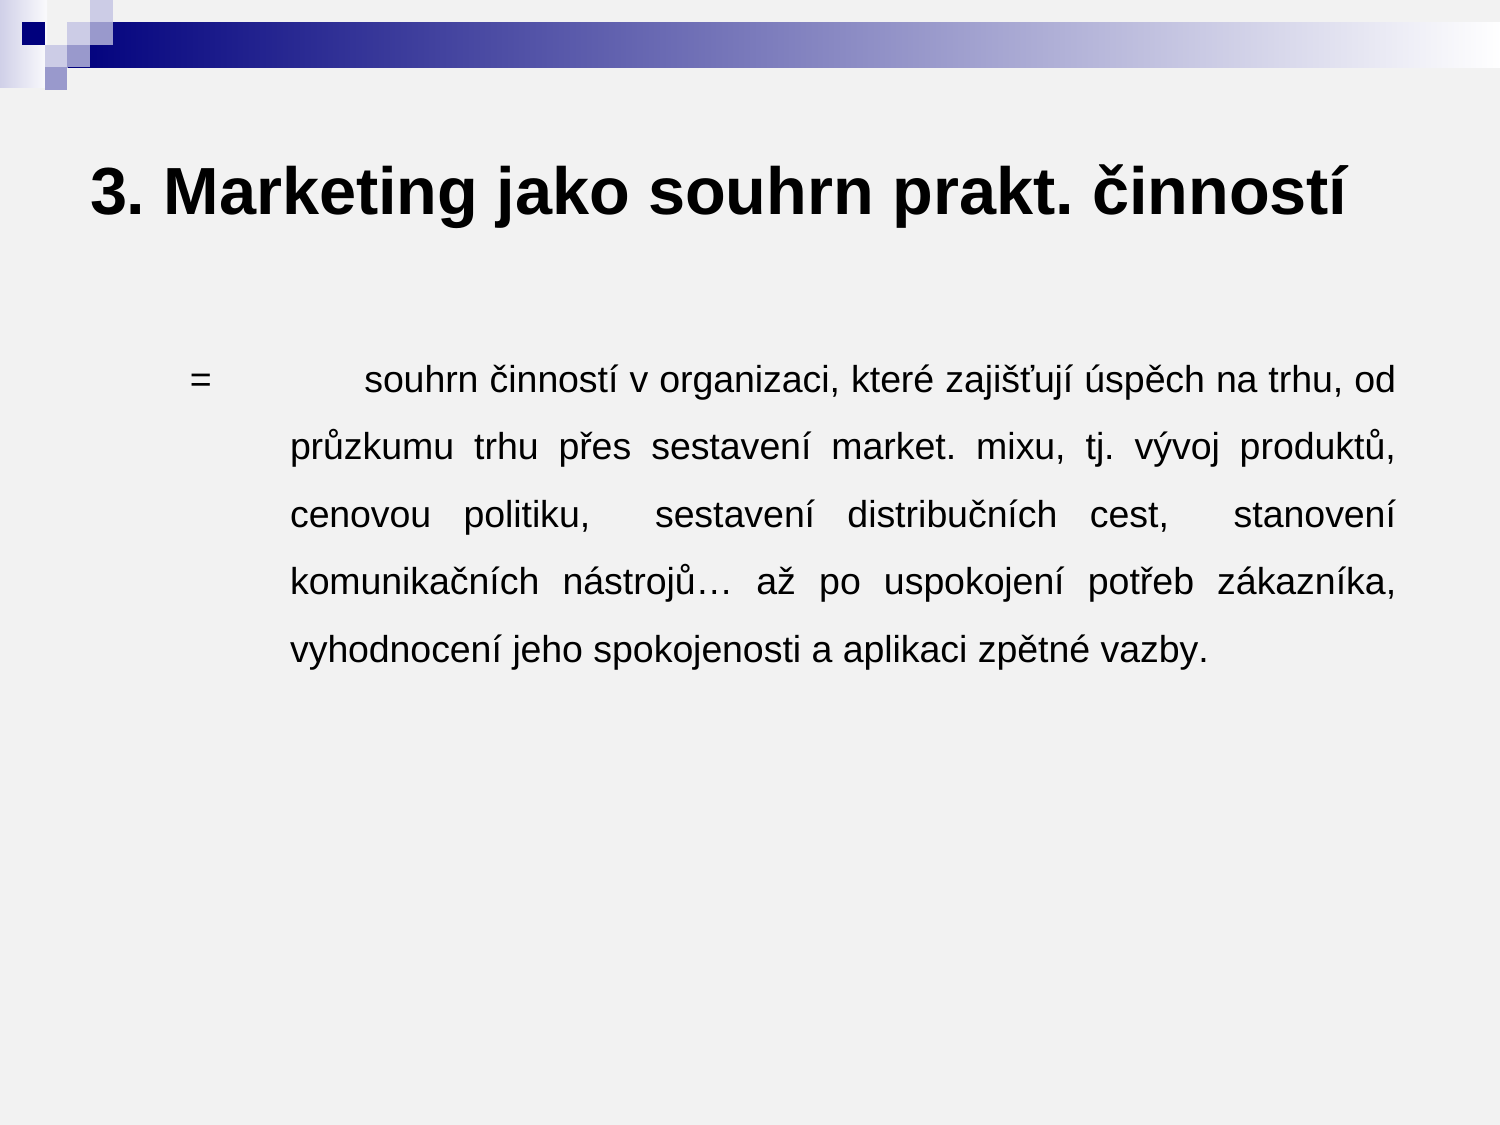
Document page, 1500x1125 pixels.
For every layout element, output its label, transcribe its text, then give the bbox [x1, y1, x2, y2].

list = souhrn činností v organizaci, které zajišťují úspěch na trhu, od průzkumu trhu přes sestavení market. mixu, tj. vývoj produktů, cenovou politiku, sestavení distribučních cest, stanovení komunikačních nástrojů… až po uspokojení potřeb zákazníka, vyhodnocení jeho spokojenosti a aplikaci zpětné vazby. [75, 324, 1412, 963]
title 3. Marketing jako souhrn prakt. činností [75, 75, 1447, 300]
